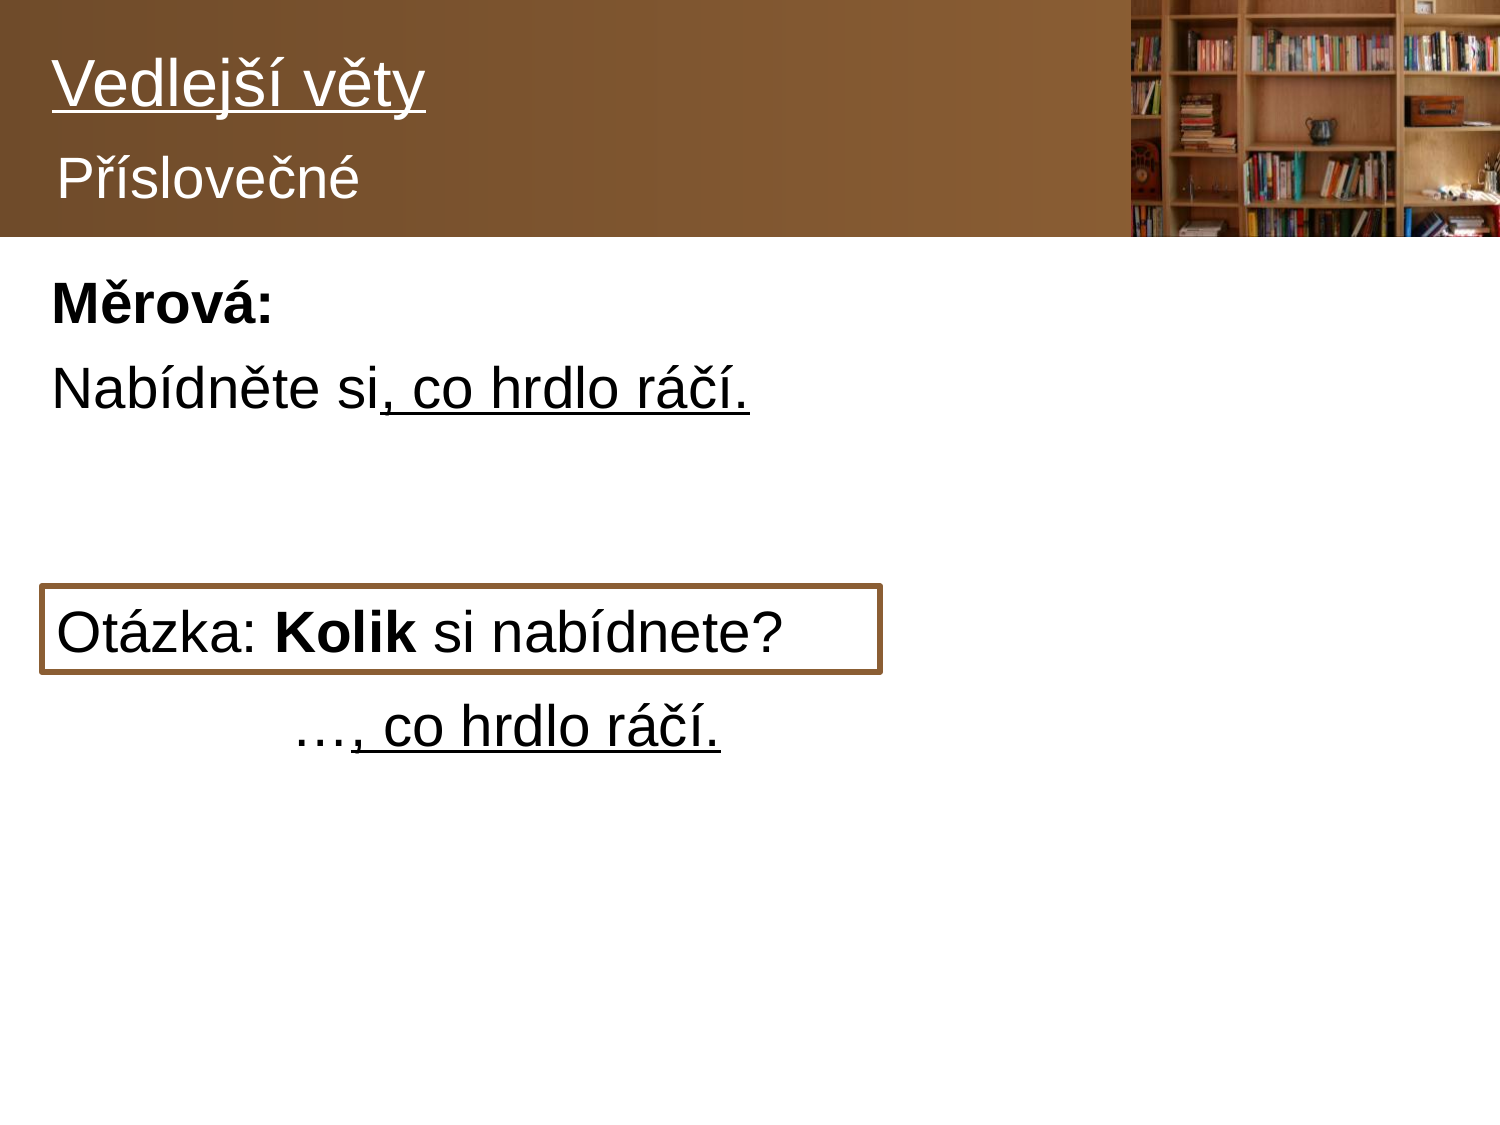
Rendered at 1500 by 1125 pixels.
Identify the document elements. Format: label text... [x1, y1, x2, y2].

text_box Otázka: Kolik si nabídnete? [41, 586, 880, 672]
text_box Příslovečné [41, 132, 1128, 219]
text_box Měrová: Nabídněte si, co hrdlo ráčí. …, co hrdlo ráčí. [36, 257, 1387, 1001]
text_box Vedlejší věty [36, 3, 1160, 155]
